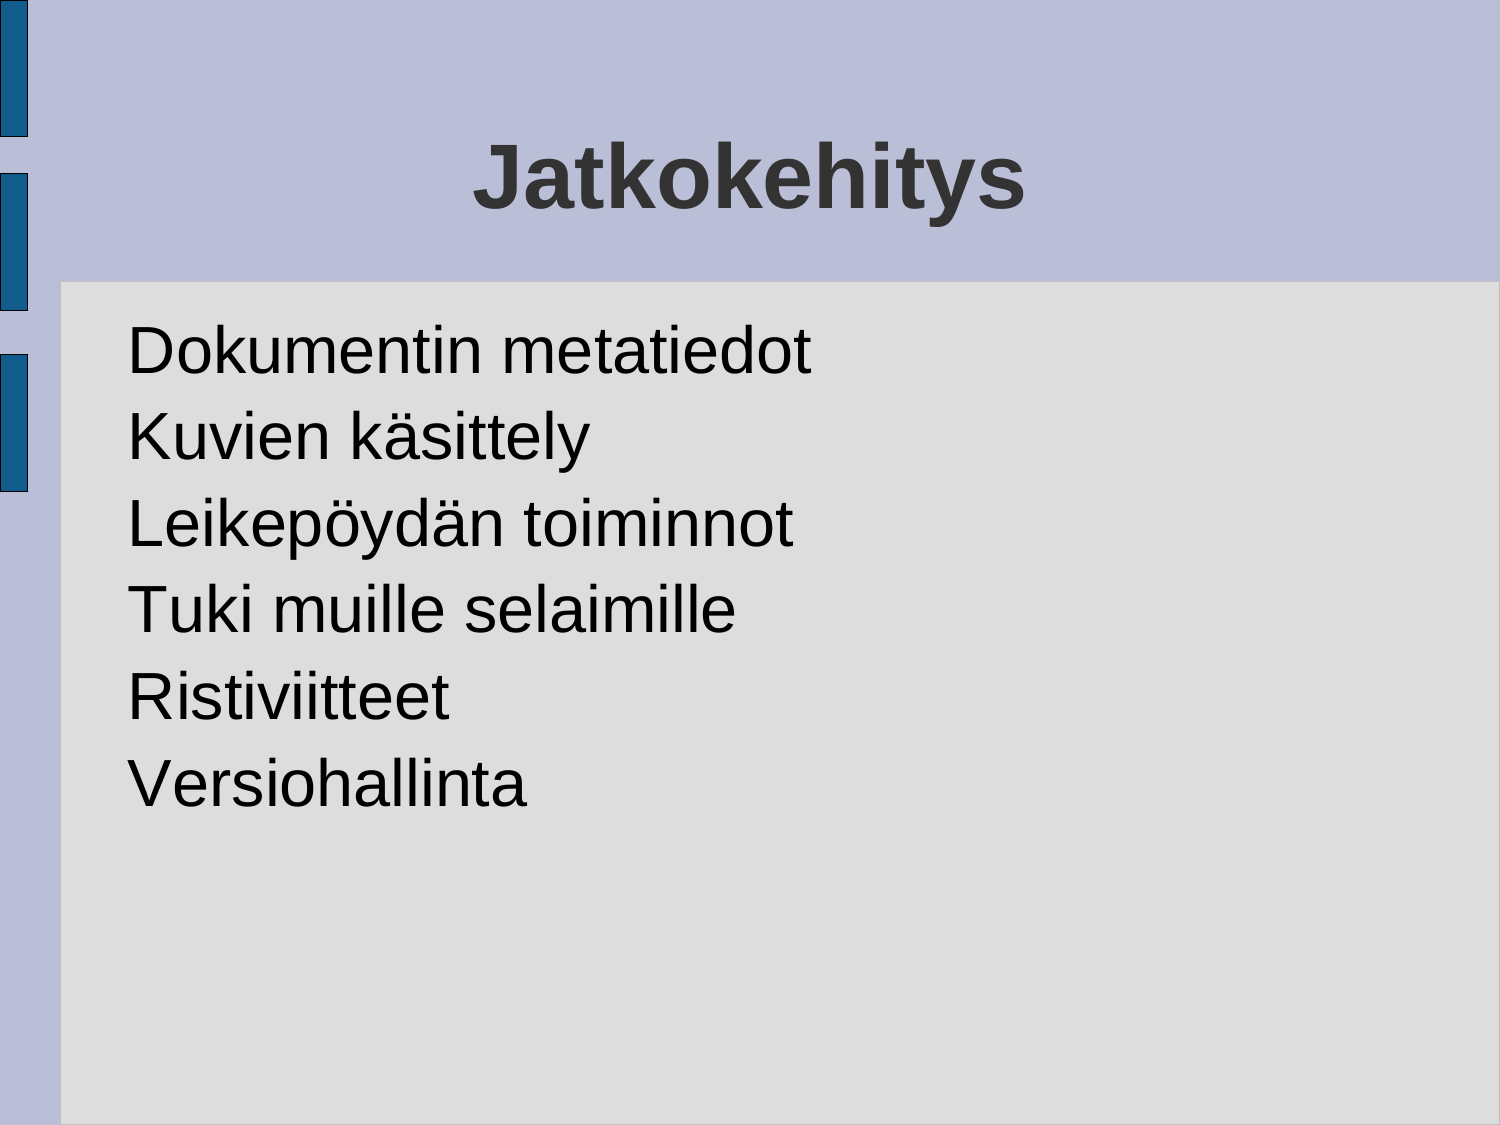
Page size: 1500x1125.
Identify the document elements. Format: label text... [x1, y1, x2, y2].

title Jatkokehitys [110, 82, 1392, 271]
list Dokumentin metatiedot Kuvien käsittely Leikepöydän toiminnot Tuki muille selaimille Ristiviitteet Versiohallinta [110, 312, 1392, 1022]
